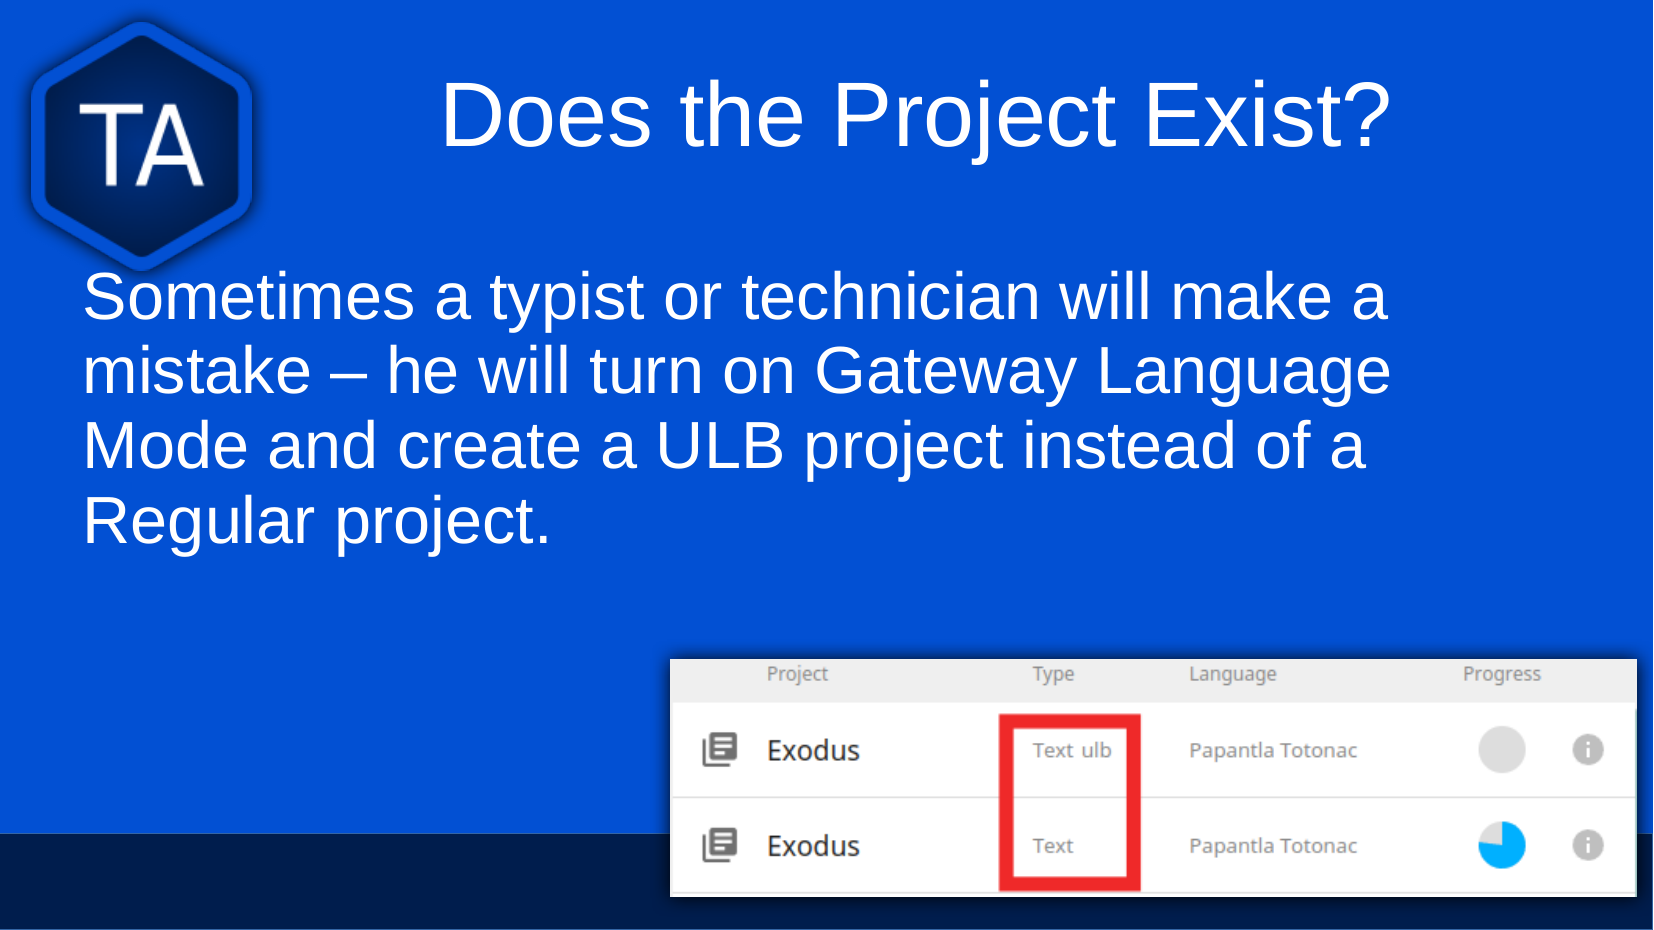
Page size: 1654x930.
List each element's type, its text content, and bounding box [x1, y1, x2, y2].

picture [670, 659, 1637, 897]
title Does the Project Exist? [263, 37, 1571, 193]
list Sometimes a typist or technician will make a mistake – he will turn on Gateway Language Mode and create a ULB project instead of a Regular project. [82, 258, 1571, 757]
picture [31, 22, 252, 271]
